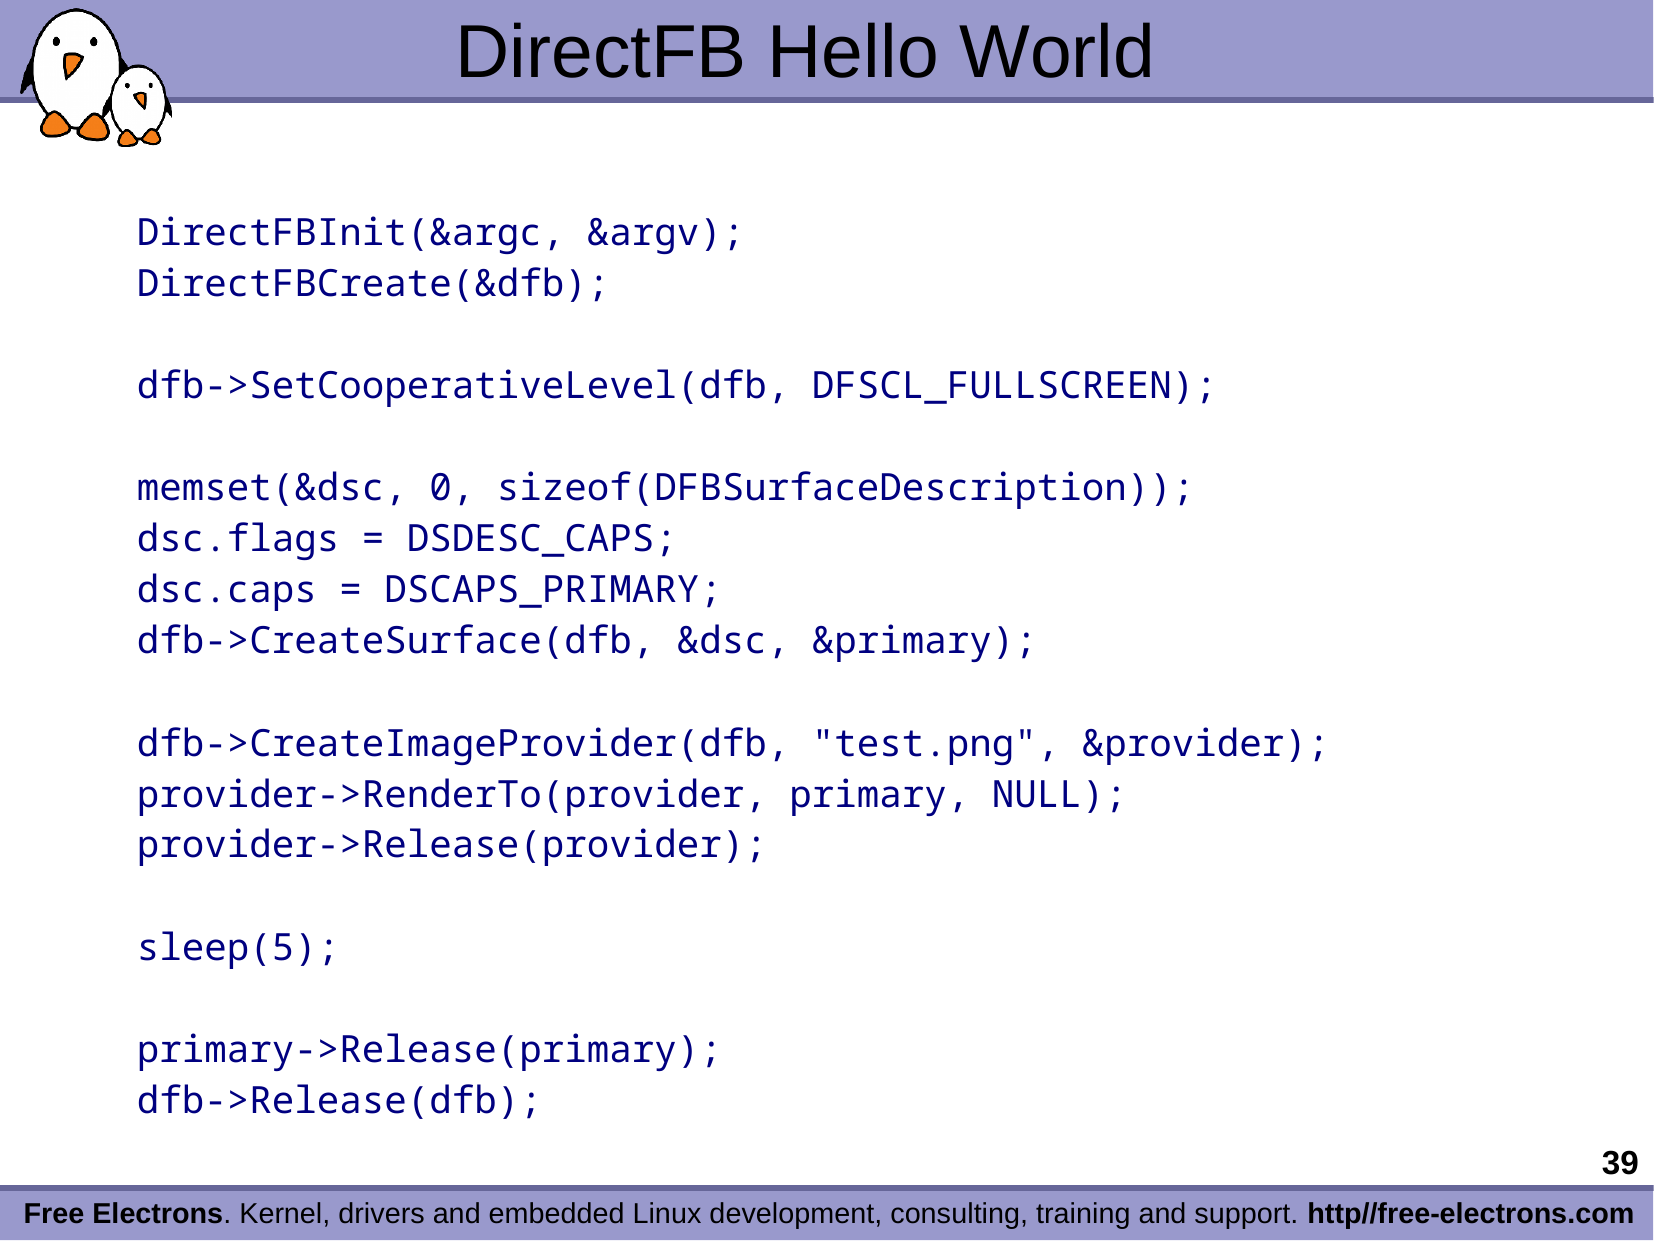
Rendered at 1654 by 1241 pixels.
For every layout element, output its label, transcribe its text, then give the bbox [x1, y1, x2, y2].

title DirectFB Hello World [60, 0, 1551, 103]
text_box DirectFBInit(&argc, &argv); DirectFBCreate(&dfb); dfb->SetCooperativeLevel(dfb, DFSCL_FULLSCREEN); memset(&dsc, 0, sizeof(DFBSurfaceDescription)); dsc.flags = DSDESC_CAPS; dsc.caps = DSCAPS_PRIMARY; dfb->CreateSurface(dfb, &dsc, &primary); dfb->CreateImageProvider(dfb, "test.png", &provider); provider->RenderTo(provider, primary, NULL); provider->Release(provider); sleep(5); primary->Release(primary); dfb->Release(dfb); [91, 205, 1540, 1011]
picture [20, 8, 172, 147]
